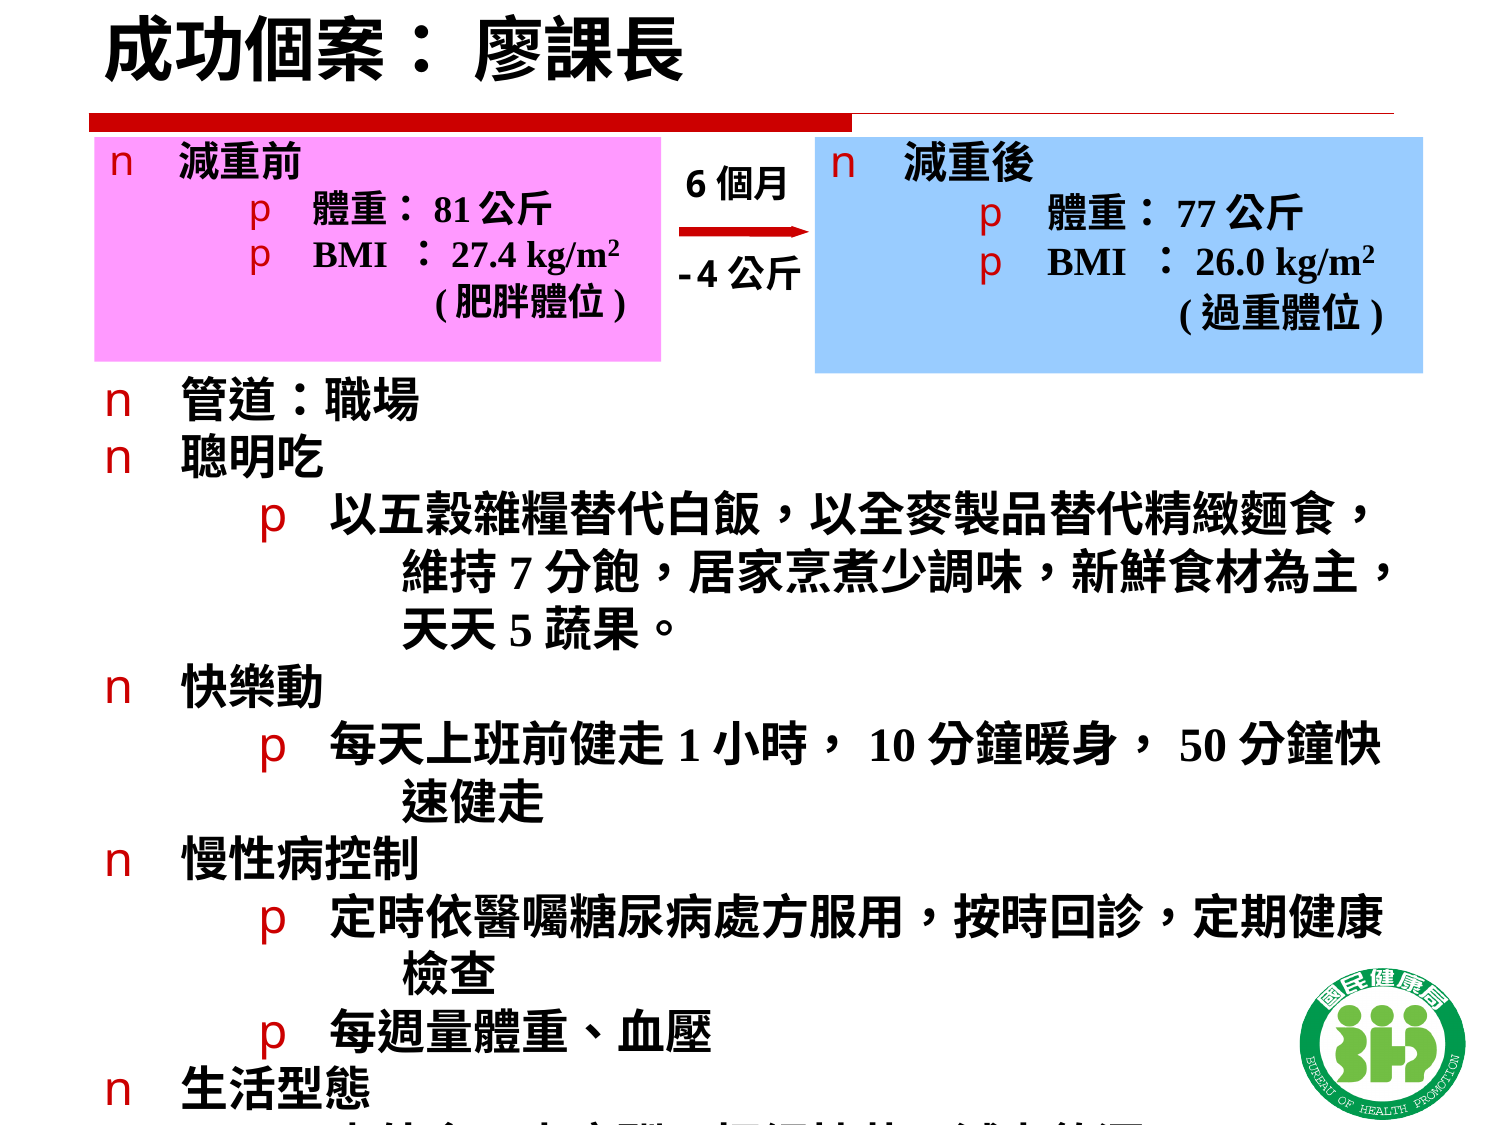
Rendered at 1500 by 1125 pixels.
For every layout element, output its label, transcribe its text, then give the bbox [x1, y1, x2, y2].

title 成功個案： 廖課長 [88, 0, 1402, 98]
text_box 管道：職場 聰明吃 以五穀雜糧替代白飯，以全麥製品替代精緻麵食，維持7分飽，居家烹煮少調味，新鮮食材為主，天天5蔬果。 快樂動 每天上班前健走1小時，10分鐘暖身，50分鐘快速健走 慢性病控制 定時依醫囑糖尿病處方服用，按時回診，定期健康檢查 每週量體重、血壓 生活型態 少外食、少應酬、拒絕抽菸、減少飲酒 減少工作、紓解生活壓力，學會放鬆自己 目標：體重73公斤，BMI 25.0 kg/m2(過重體位) [89, 362, 1439, 1125]
list 減重前 體重：81公斤 BMI ：27.4 kg/m2 (肥胖體位) [94, 137, 662, 362]
text_box 6個月 -4公斤 [632, 152, 845, 302]
list 減重後 體重：77公斤 BMI ：26.0 kg/m2 (過重體位) [814, 137, 1424, 374]
